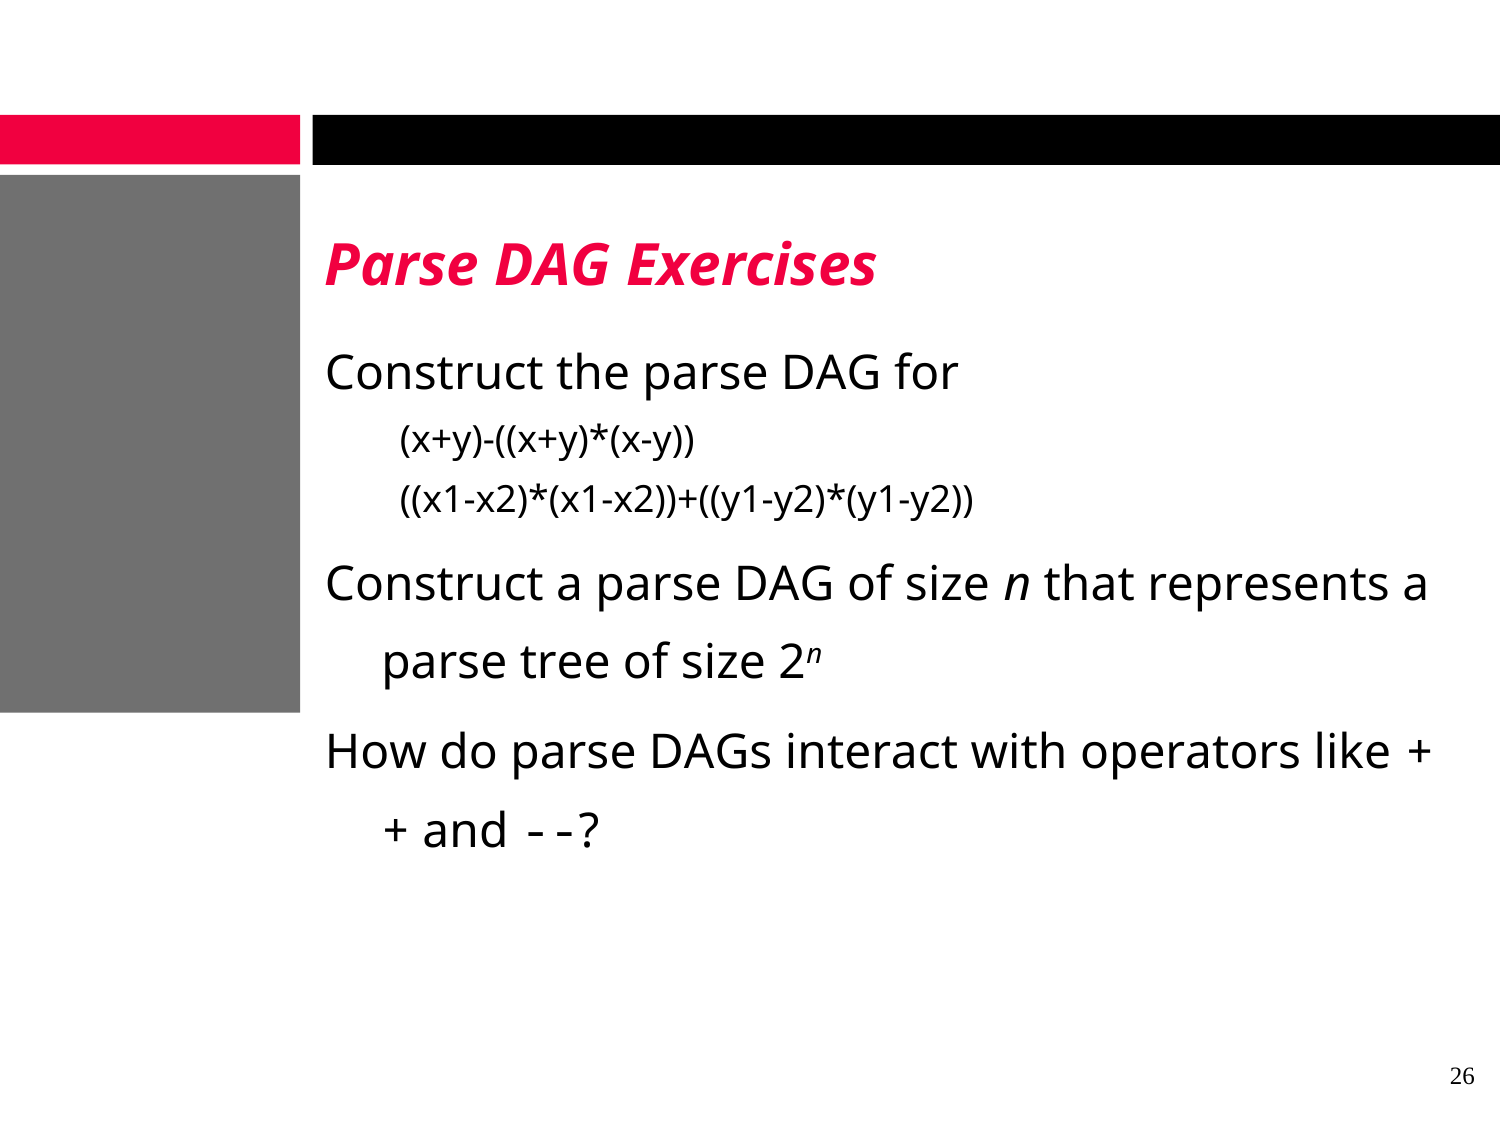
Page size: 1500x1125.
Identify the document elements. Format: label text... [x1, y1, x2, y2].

list Construct the parse DAG for (x+y)-((x+y)*(x-y)) ((x1-x2)*(x1-x2))+((y1-y2)*(y1-y2)) Construct a parse DAG of size n that represents a parse tree of size 2n How do parse DAGs interact with operators like ++ and --? [324, 324, 1450, 1051]
title Parse DAG Exercises [324, 187, 1450, 324]
